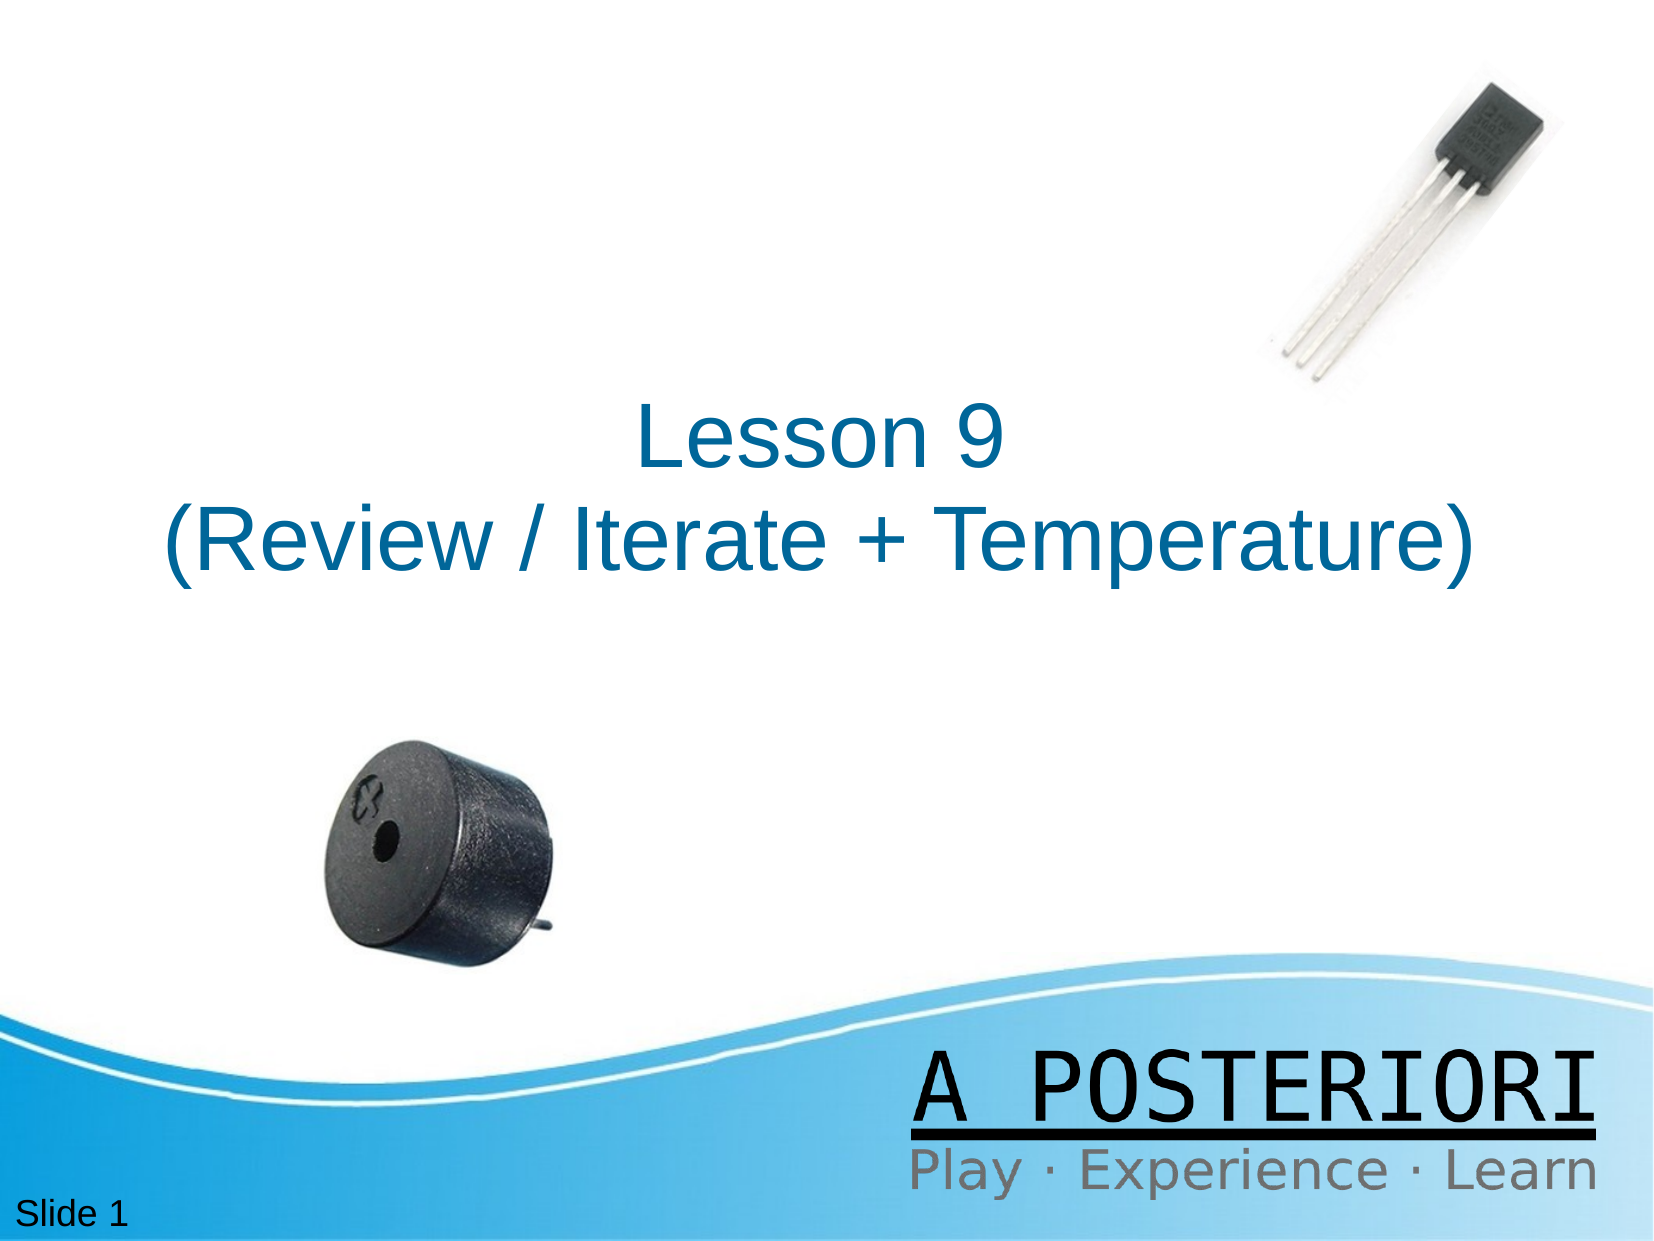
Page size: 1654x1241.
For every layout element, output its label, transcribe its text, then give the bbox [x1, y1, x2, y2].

picture [0, 952, 1654, 1241]
picture [1255, 60, 1565, 416]
subtitle [82, 665, 1571, 1010]
picture [315, 736, 571, 976]
title Lesson 9 (Review / Iterate + Temperature) [76, 384, 1565, 592]
